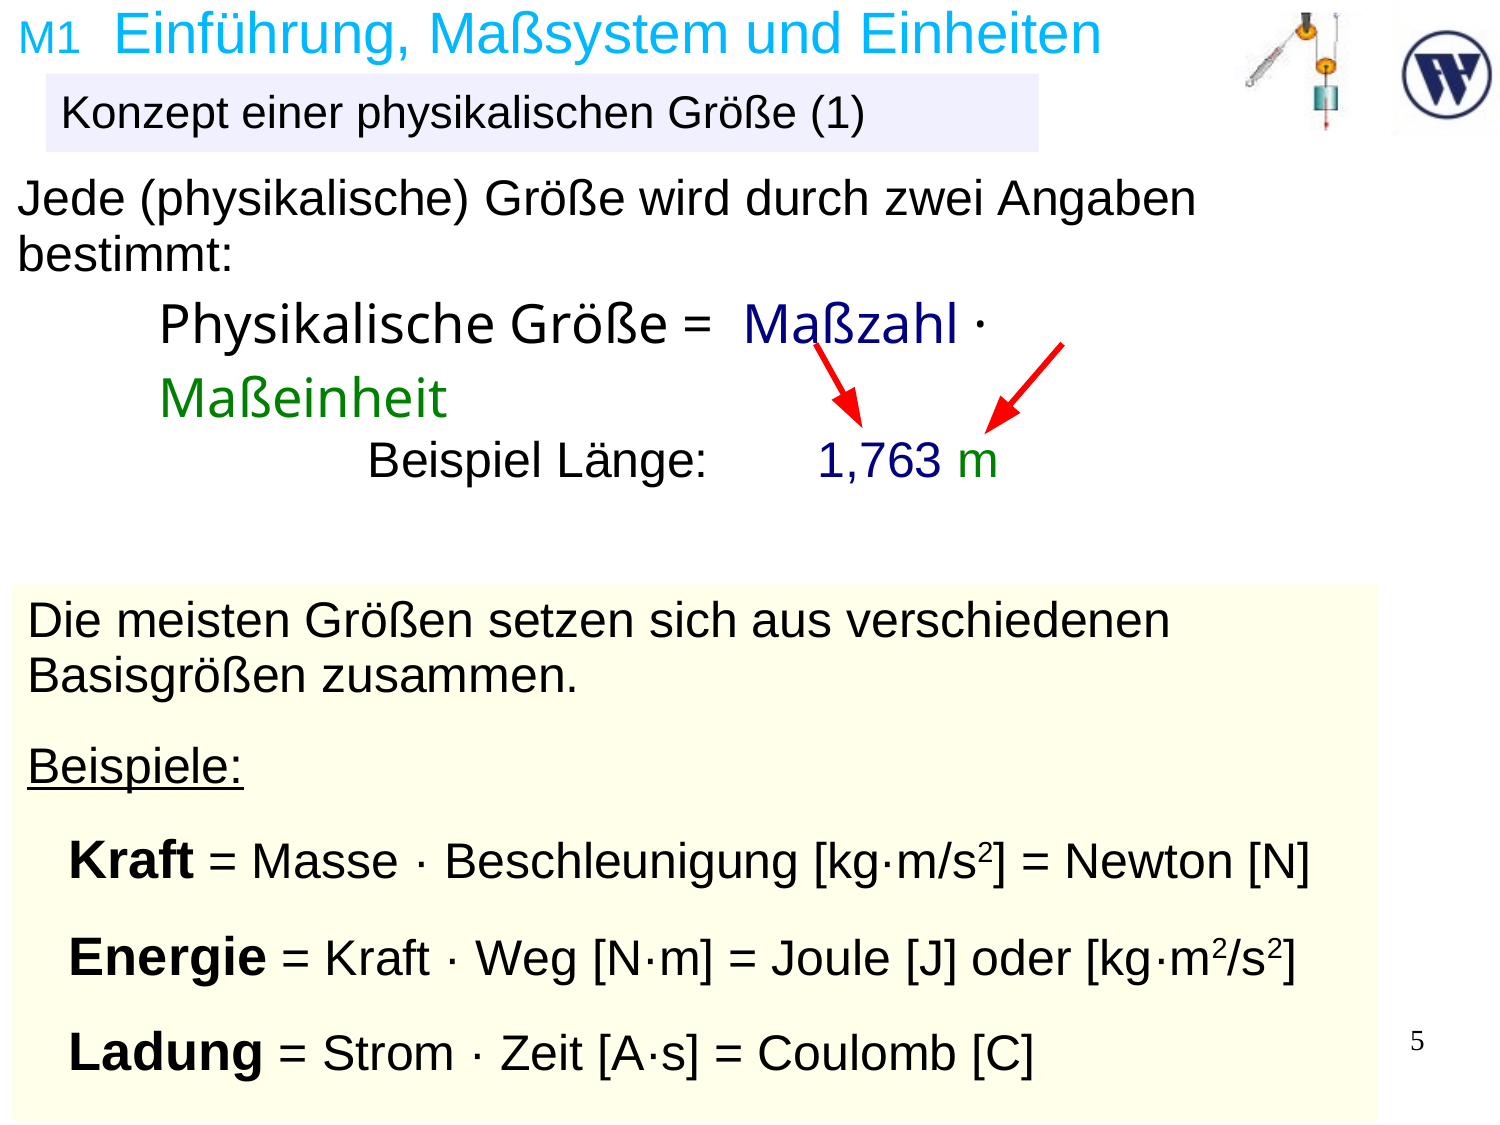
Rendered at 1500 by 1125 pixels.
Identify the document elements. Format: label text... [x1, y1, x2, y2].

picture [1391, 0, 1500, 136]
text_box Konzept einer physikalischen Größe (1) [45, 73, 1039, 153]
picture [1234, 0, 1363, 133]
text_box Beispiel Länge: 1,763 m [353, 425, 1122, 496]
text_box Jede (physikalische) Größe wird durch zwei Angaben bestimmt: [3, 162, 1319, 289]
text_box Physikalische Größe = Maßzahl · Maßeinheit [143, 278, 1251, 359]
text_box Die meisten Größen setzen sich aus verschiedenen Basisgrößen zusammen. Beispiele: Kraft = Masse · Beschleunigung [kg·m/s2] = Newton [N] Energie = Kraft · Weg [N·m] = Joule [J] oder [kg·m2/s2] Ladung = Strom · Zeit [A·s] = Coulomb [C] [12, 584, 1379, 1122]
